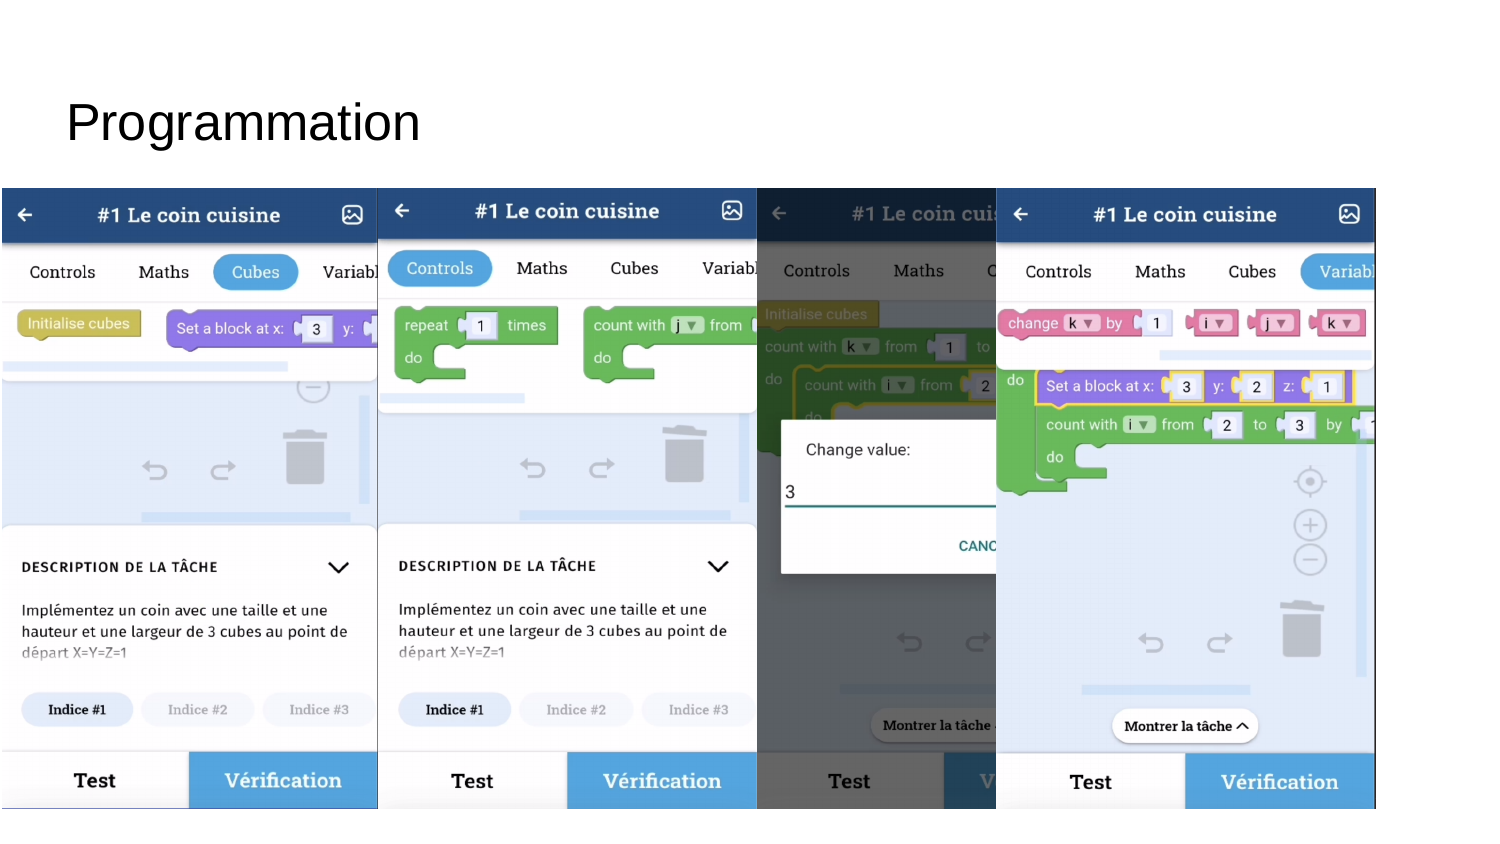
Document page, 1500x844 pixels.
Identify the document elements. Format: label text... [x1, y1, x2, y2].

title Programmation [51, 72, 1449, 167]
picture [2, 188, 1376, 809]
